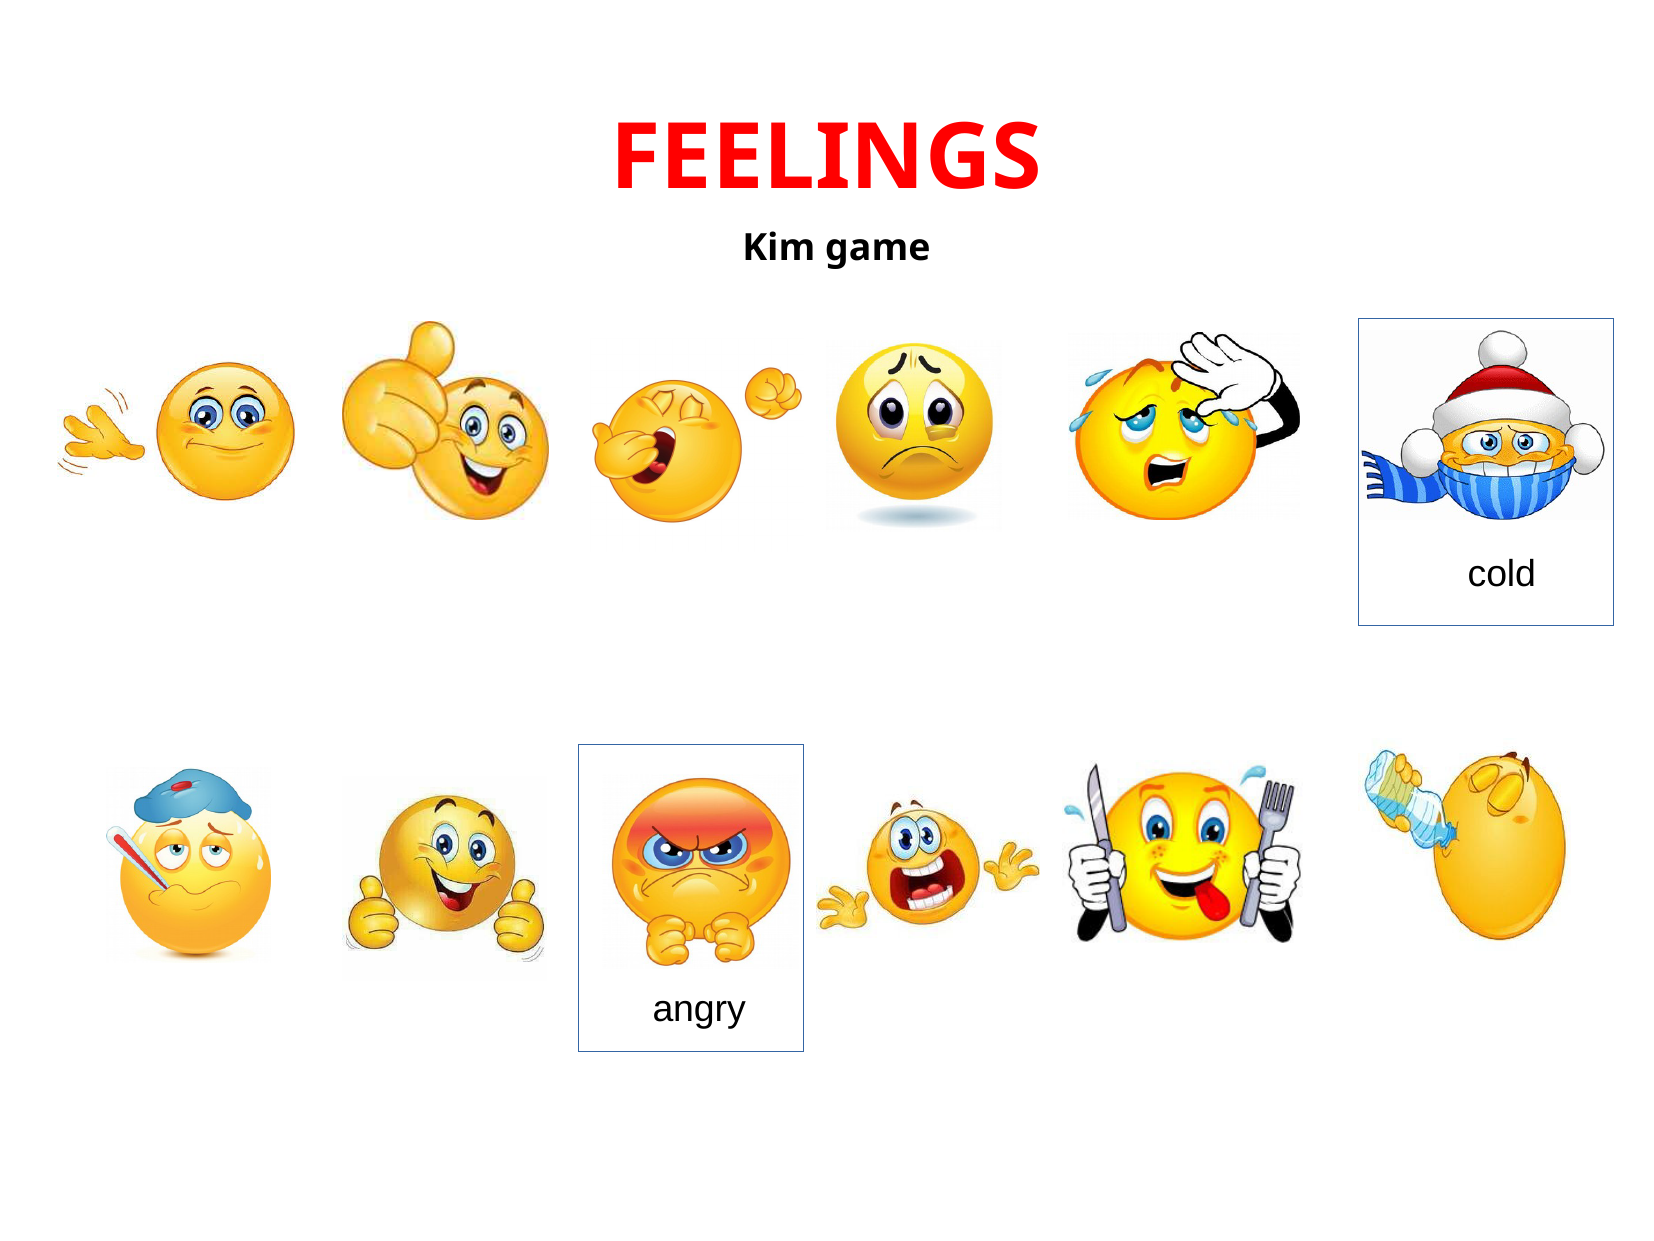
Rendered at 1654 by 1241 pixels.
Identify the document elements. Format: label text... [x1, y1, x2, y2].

picture [1359, 330, 1613, 520]
picture [106, 767, 271, 963]
picture [1062, 760, 1304, 945]
picture [1358, 738, 1571, 951]
picture [1068, 332, 1300, 520]
text_box angry [637, 980, 803, 1038]
title FEELINGS [82, 49, 1571, 257]
picture [816, 786, 1040, 945]
picture [590, 338, 804, 552]
picture [342, 321, 549, 520]
picture [57, 354, 296, 508]
picture [342, 776, 547, 981]
text_box angry [804, 980, 815, 1038]
picture [826, 340, 1002, 532]
text_box cold [1452, 545, 1571, 603]
text_box Kim game [649, 212, 1087, 274]
picture [602, 774, 799, 969]
